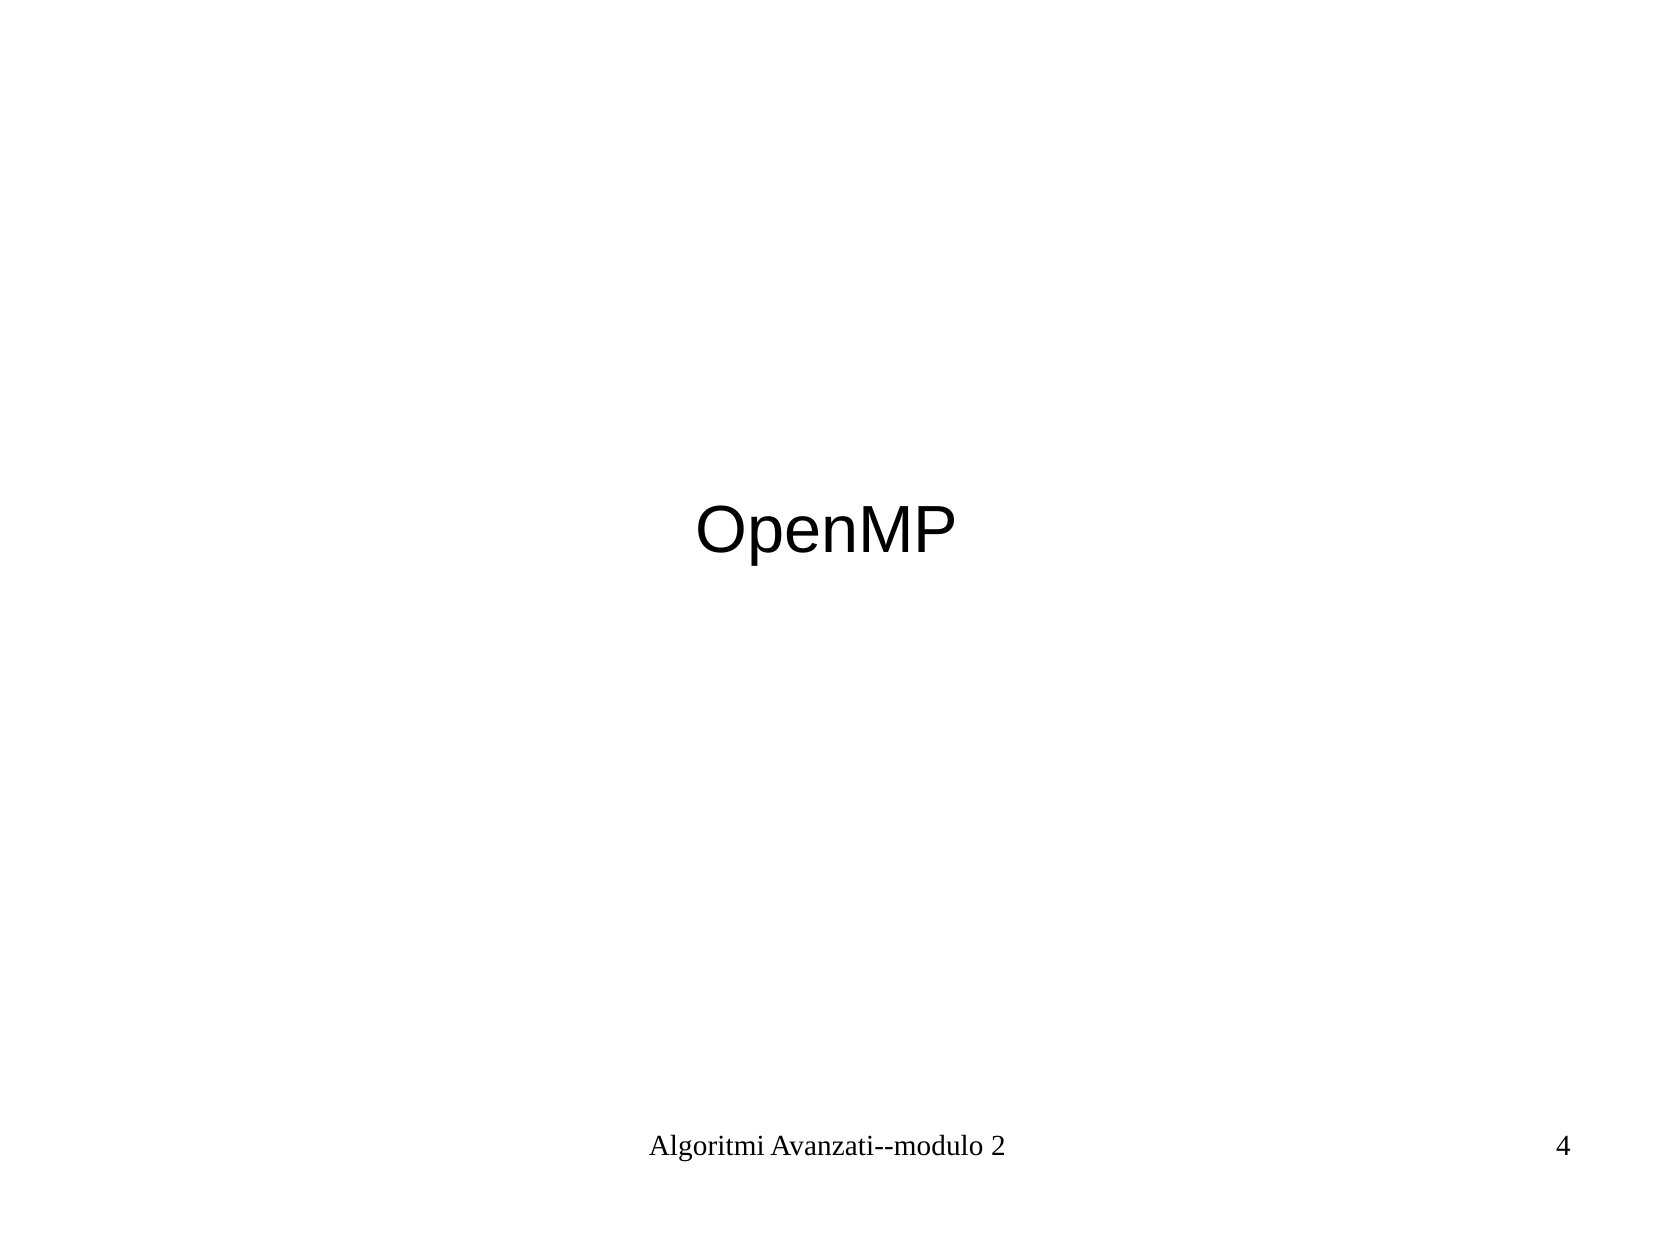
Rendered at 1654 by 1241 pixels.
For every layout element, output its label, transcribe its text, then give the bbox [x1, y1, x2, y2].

subtitle OpenMP [82, 49, 1571, 1109]
